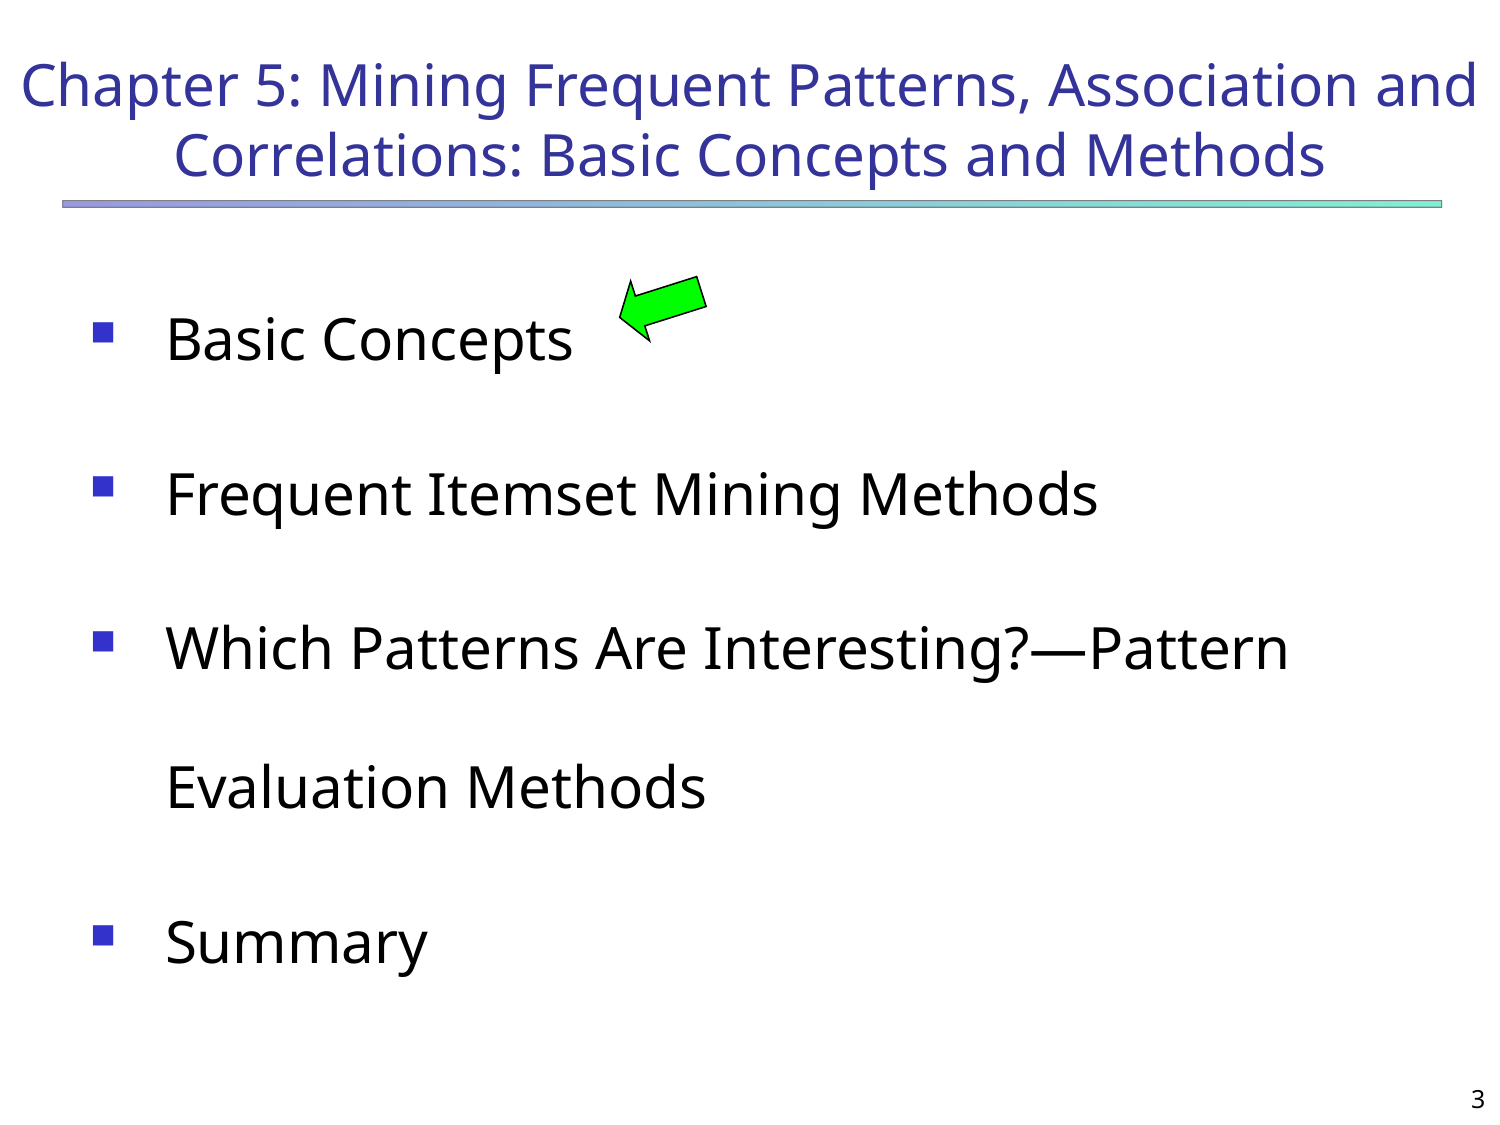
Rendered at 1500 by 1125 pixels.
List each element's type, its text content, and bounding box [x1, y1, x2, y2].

text_box 1 [1187, 1062, 1500, 1125]
text_box [619, 276, 707, 341]
title Chapter 5: Mining Frequent Patterns, Association and Correlations: Basic Concepts and Methods [0, 40, 1500, 196]
list Basic Concepts Frequent Itemset Mining Methods Which Patterns Are Interesting?—Pattern Evaluation Methods Summary [74, 224, 1463, 1063]
